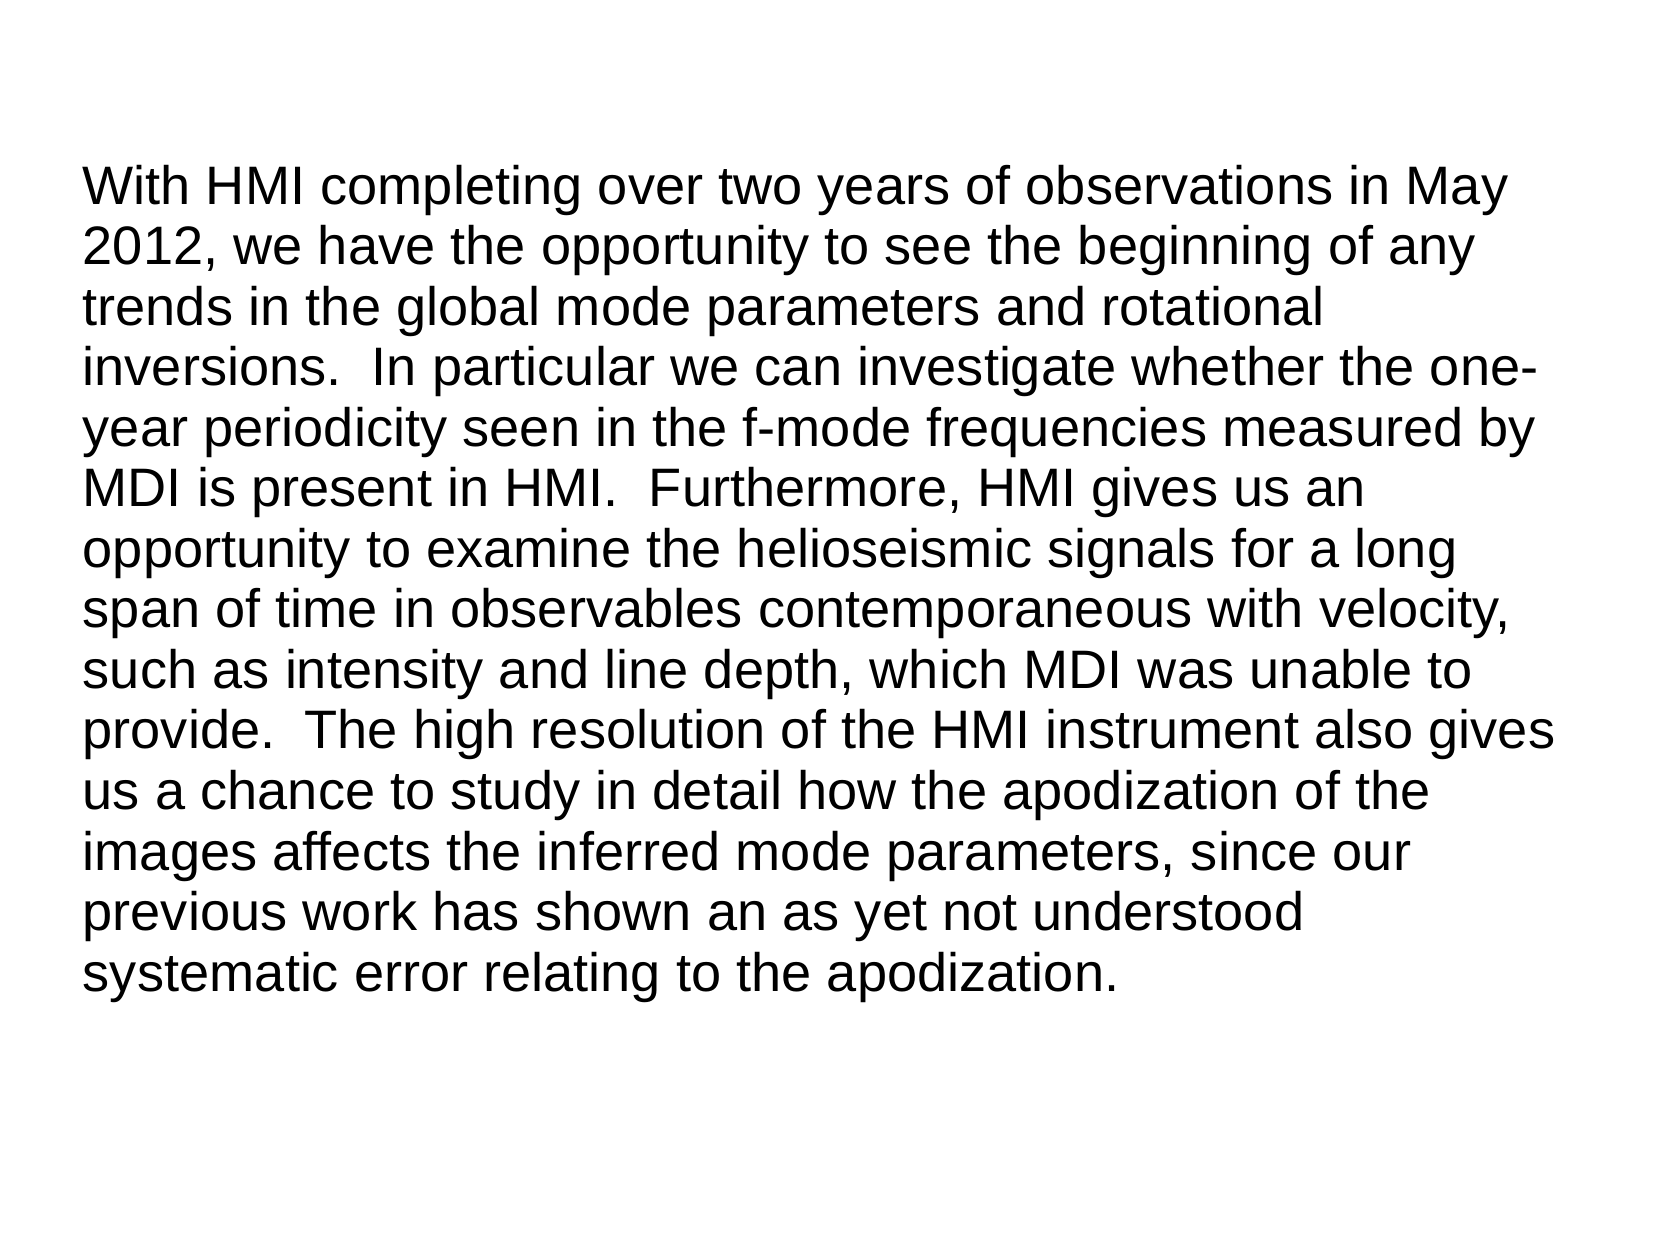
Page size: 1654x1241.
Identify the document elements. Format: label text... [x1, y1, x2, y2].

title With HMI completing over two years of observations in May 2012, we have the opportunity to see the beginning of any trends in the global mode parameters and rotational inversions. In particular we can investigate whether the one-year periodicity seen in the f-mode frequencies measured by MDI is present in HMI. Furthermore, HMI gives us an opportunity to examine the helioseismic signals for a long span of time in observables contemporaneous with velocity, such as intensity and line depth, which MDI was unable to provide. The high resolution of the HMI instrument also gives us a chance to study in detail how the apodization of the images affects the inferred mode parameters, since our previous work has shown an as yet not understood systematic error relating to the apodization. [82, 49, 1571, 1109]
